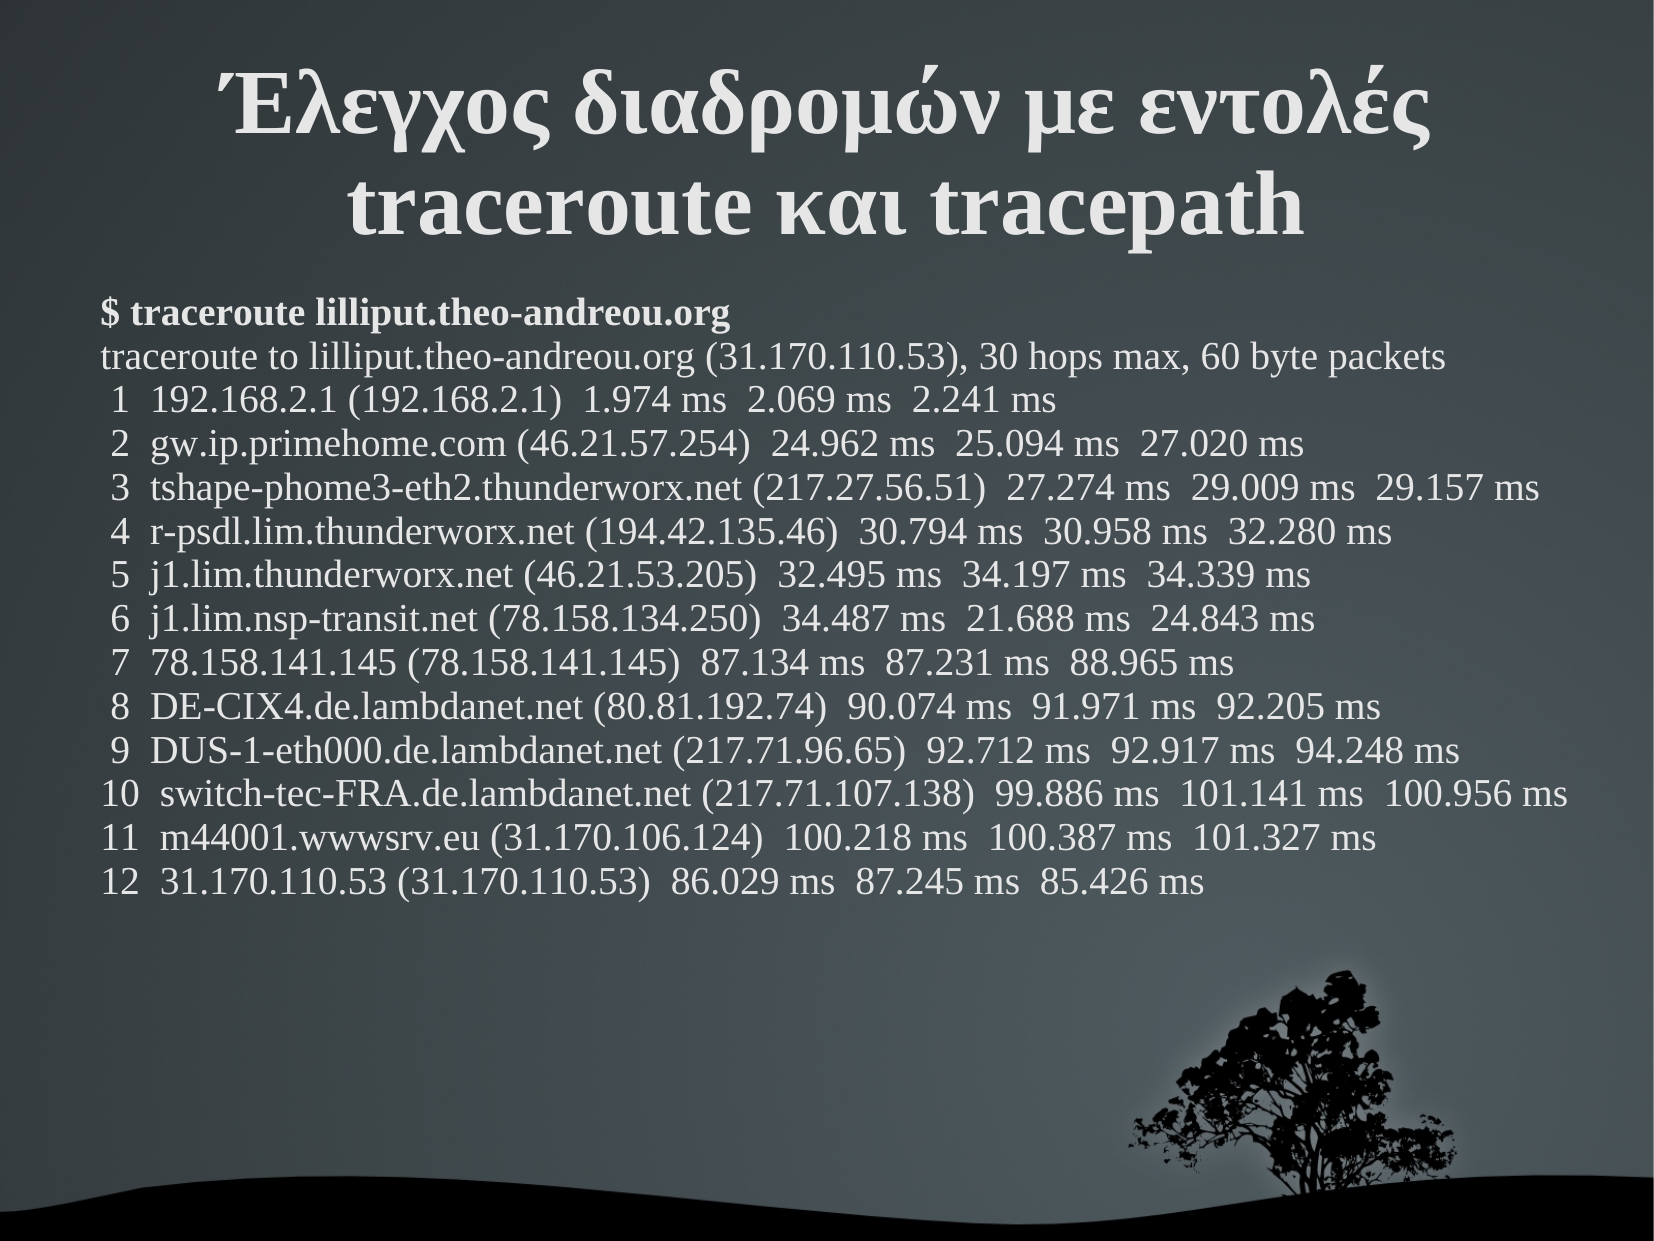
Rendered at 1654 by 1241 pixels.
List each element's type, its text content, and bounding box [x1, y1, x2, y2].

list $ traceroute lilliput.theo-andreou.org traceroute to lilliput.theo-andreou.org (31.170.110.53), 30 hops max, 60 byte packets 1 192.168.2.1 (192.168.2.1) 1.974 ms 2.069 ms 2.241 ms 2 gw.ip.primehome.com (46.21.57.254) 24.962 ms 25.094 ms 27.020 ms 3 tshape-phome3-eth2.thunderworx.net (217.27.56.51) 27.274 ms 29.009 ms 29.157 ms 4 r-psdl.lim.thunderworx.net (194.42.135.46) 30.794 ms 30.958 ms 32.280 ms 5 j1.lim.thunderworx.net (46.21.53.205) 32.495 ms 34.197 ms 34.339 ms 6 j1.lim.nsp-transit.net (78.158.134.250) 34.487 ms 21.688 ms 24.843 ms 7 78.158.141.145 (78.158.141.145) 87.134 ms 87.231 ms 88.965 ms 8 DE-CIX4.de.lambdanet.net (80.81.192.74) 90.074 ms 91.971 ms 92.205 ms 9 DUS-1-eth000.de.lambdanet.net (217.71.96.65) 92.712 ms 92.917 ms 94.248 ms 10 switch-tec-FRA.de.lambdanet.net (217.71.107.138) 99.886 ms 101.141 ms 100.956 ms 11 m44001.wwwsrv.eu (31.170.106.124) 100.218 ms 100.387 ms 101.327 ms 12 31.170.110.53 (31.170.110.53) 86.029 ms 87.245 ms 85.426 ms [82, 290, 1571, 1109]
title Έλεγχος διαδρομών με εντολές traceroute και tracepath [82, 33, 1571, 273]
picture [0, 0, 1654, 1241]
